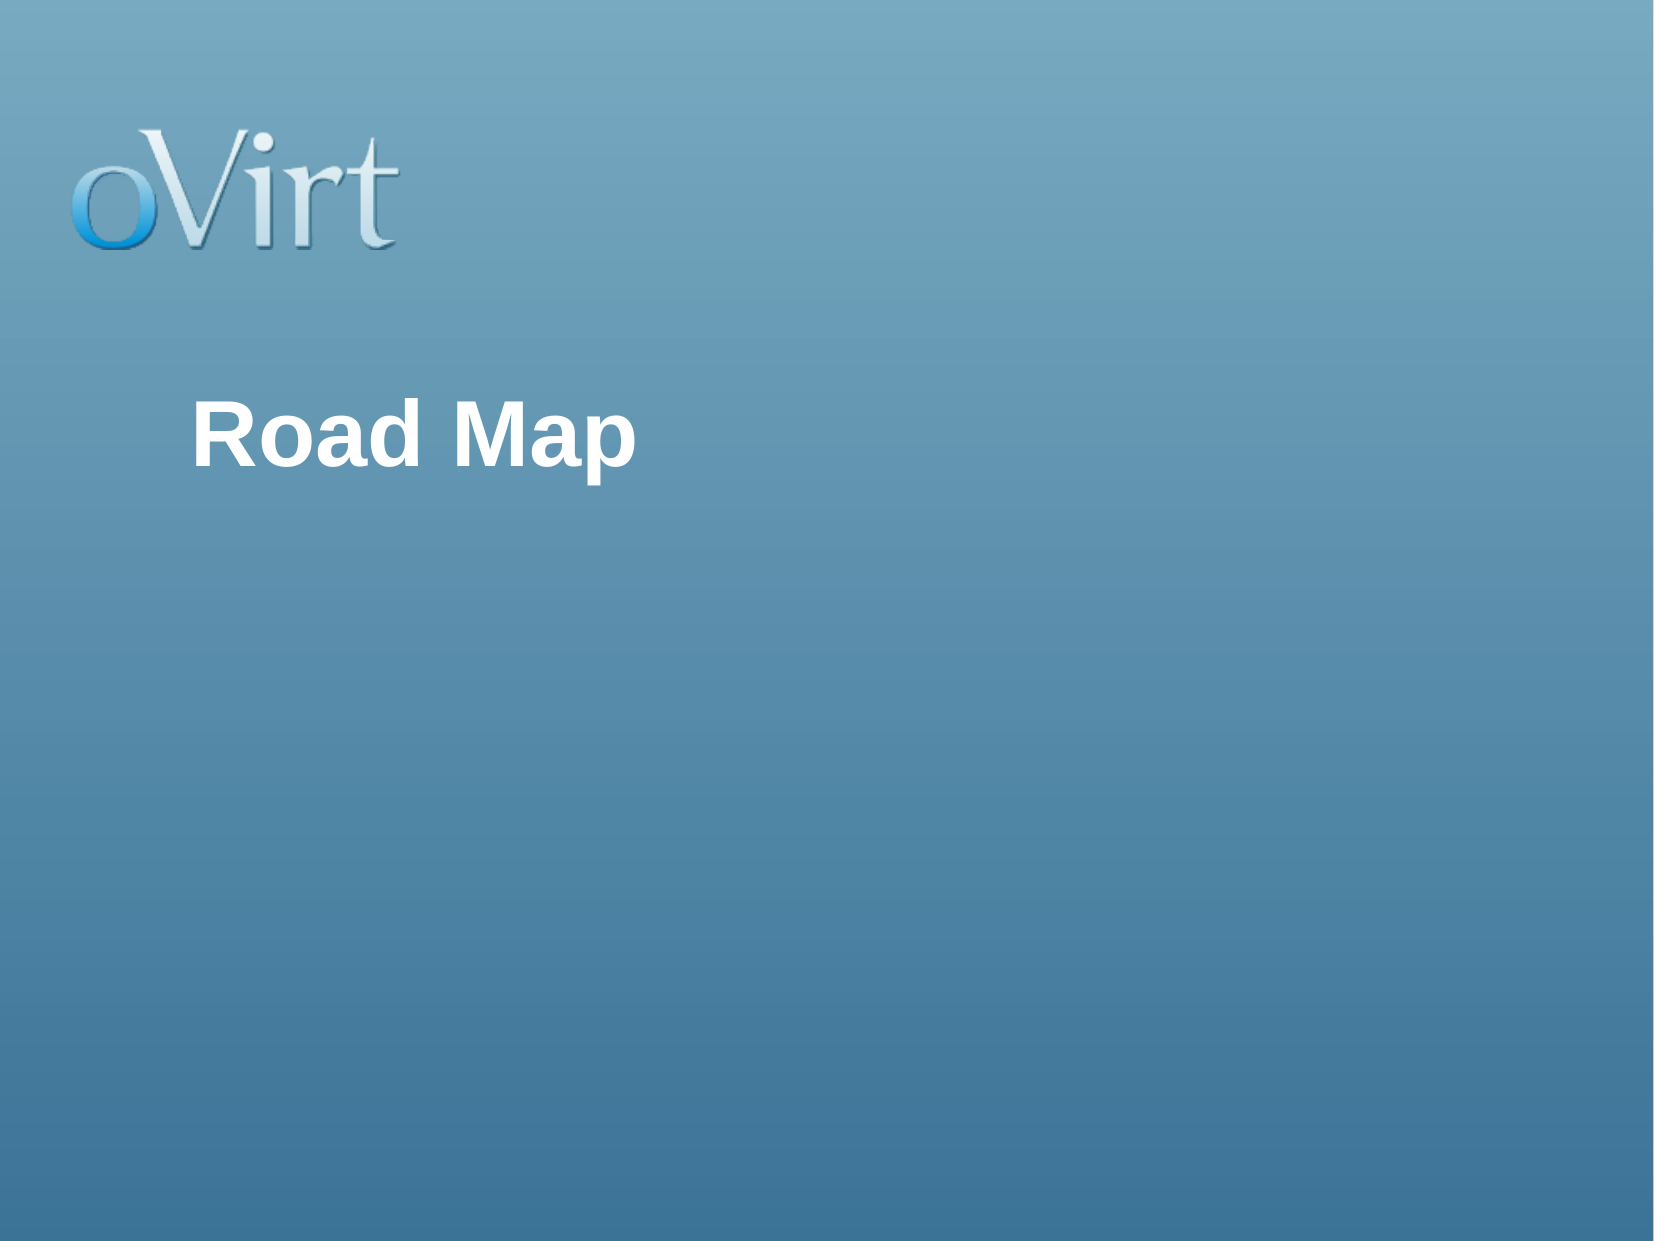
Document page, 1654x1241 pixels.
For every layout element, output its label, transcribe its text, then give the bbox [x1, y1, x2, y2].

text_box Road Map [175, 374, 1549, 510]
picture [0, 0, 1654, 1241]
